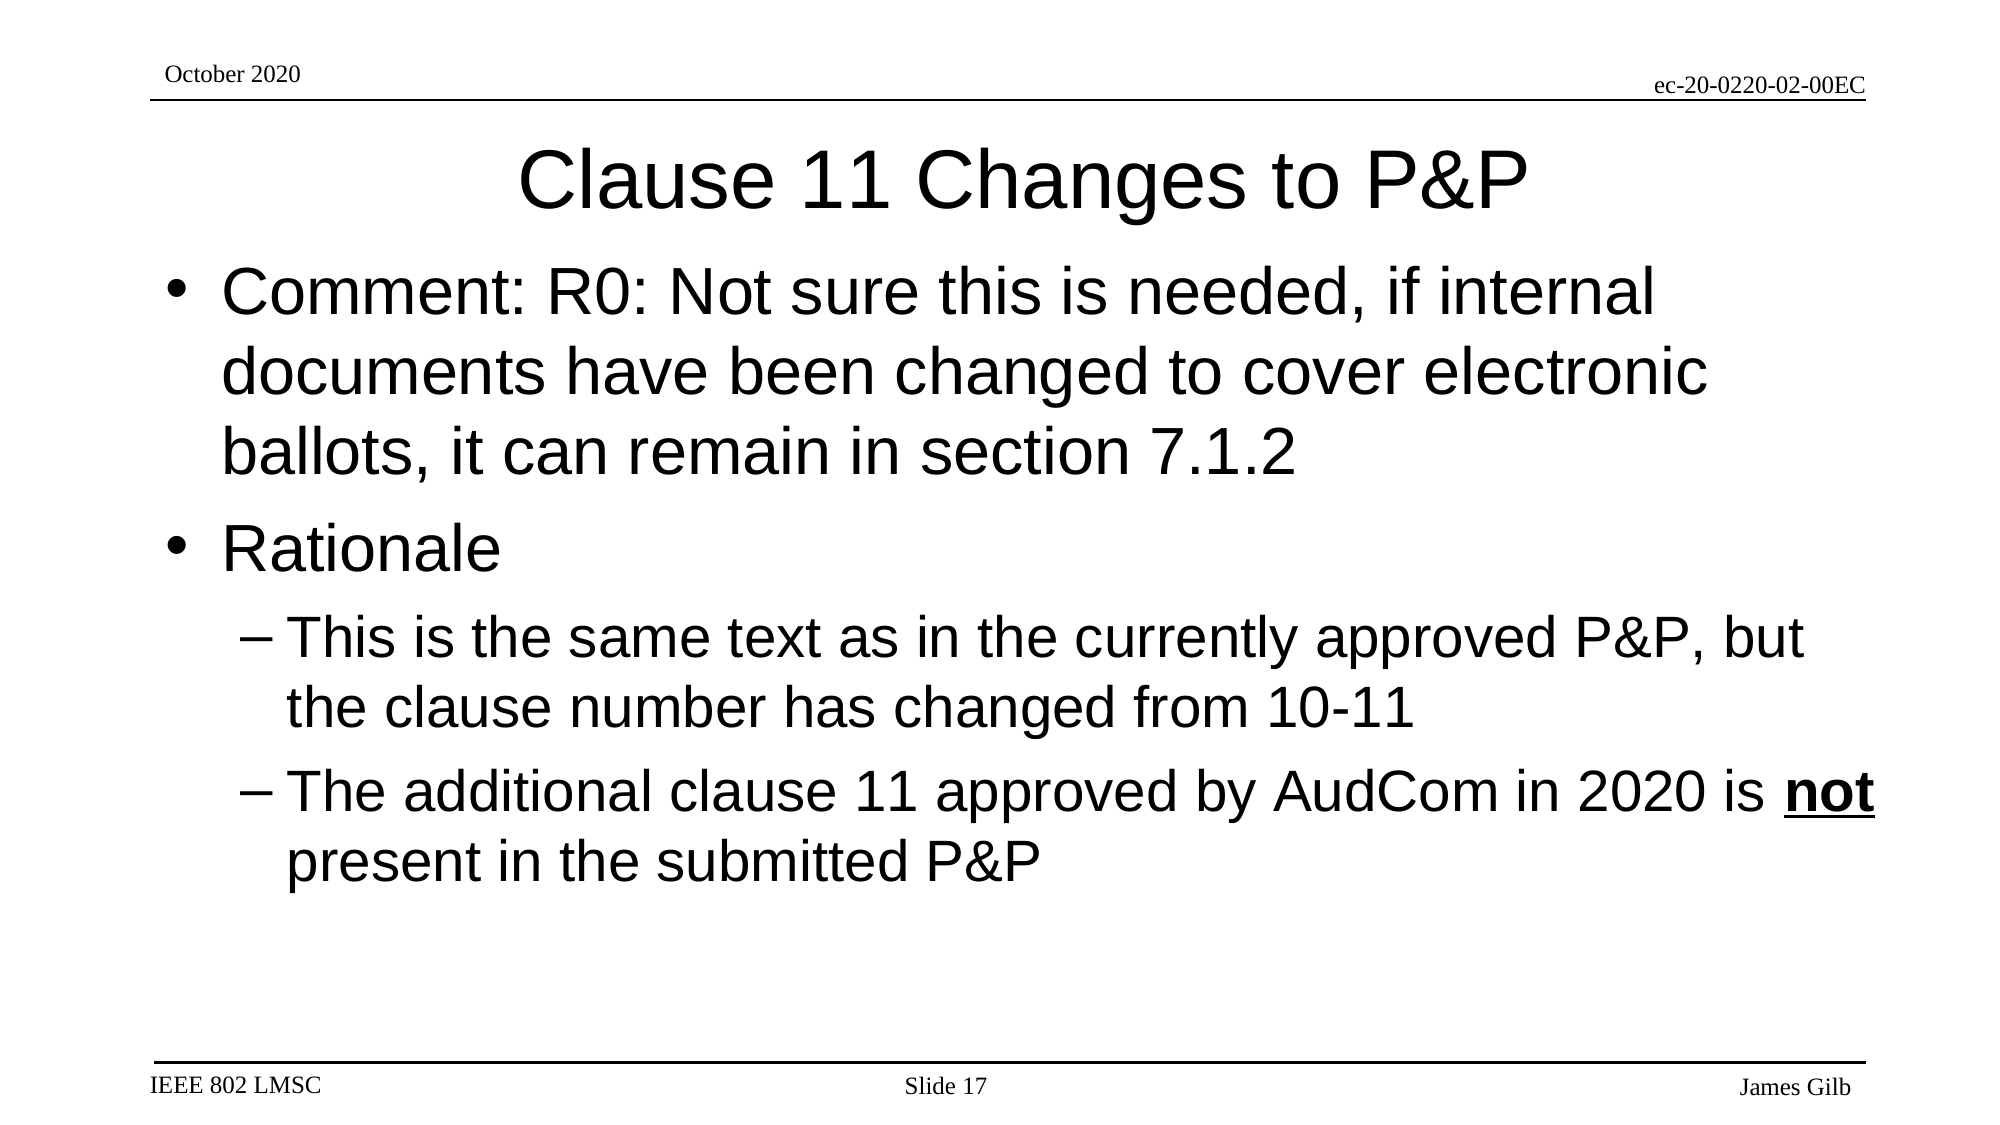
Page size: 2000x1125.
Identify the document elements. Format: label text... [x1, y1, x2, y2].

list Comment: R0: Not sure this is needed, if internal documents have been changed to cover electronic ballots, it can remain in section 7.1.2 Rationale This is the same text as in the currently approved P&P, but the clause number has changed from 10-11 The additional clause 11 approved by AudCom in 2020 is not present in the submitted P&P [150, 239, 1900, 1051]
title Clause 11 Changes to P&P [149, 112, 1900, 238]
